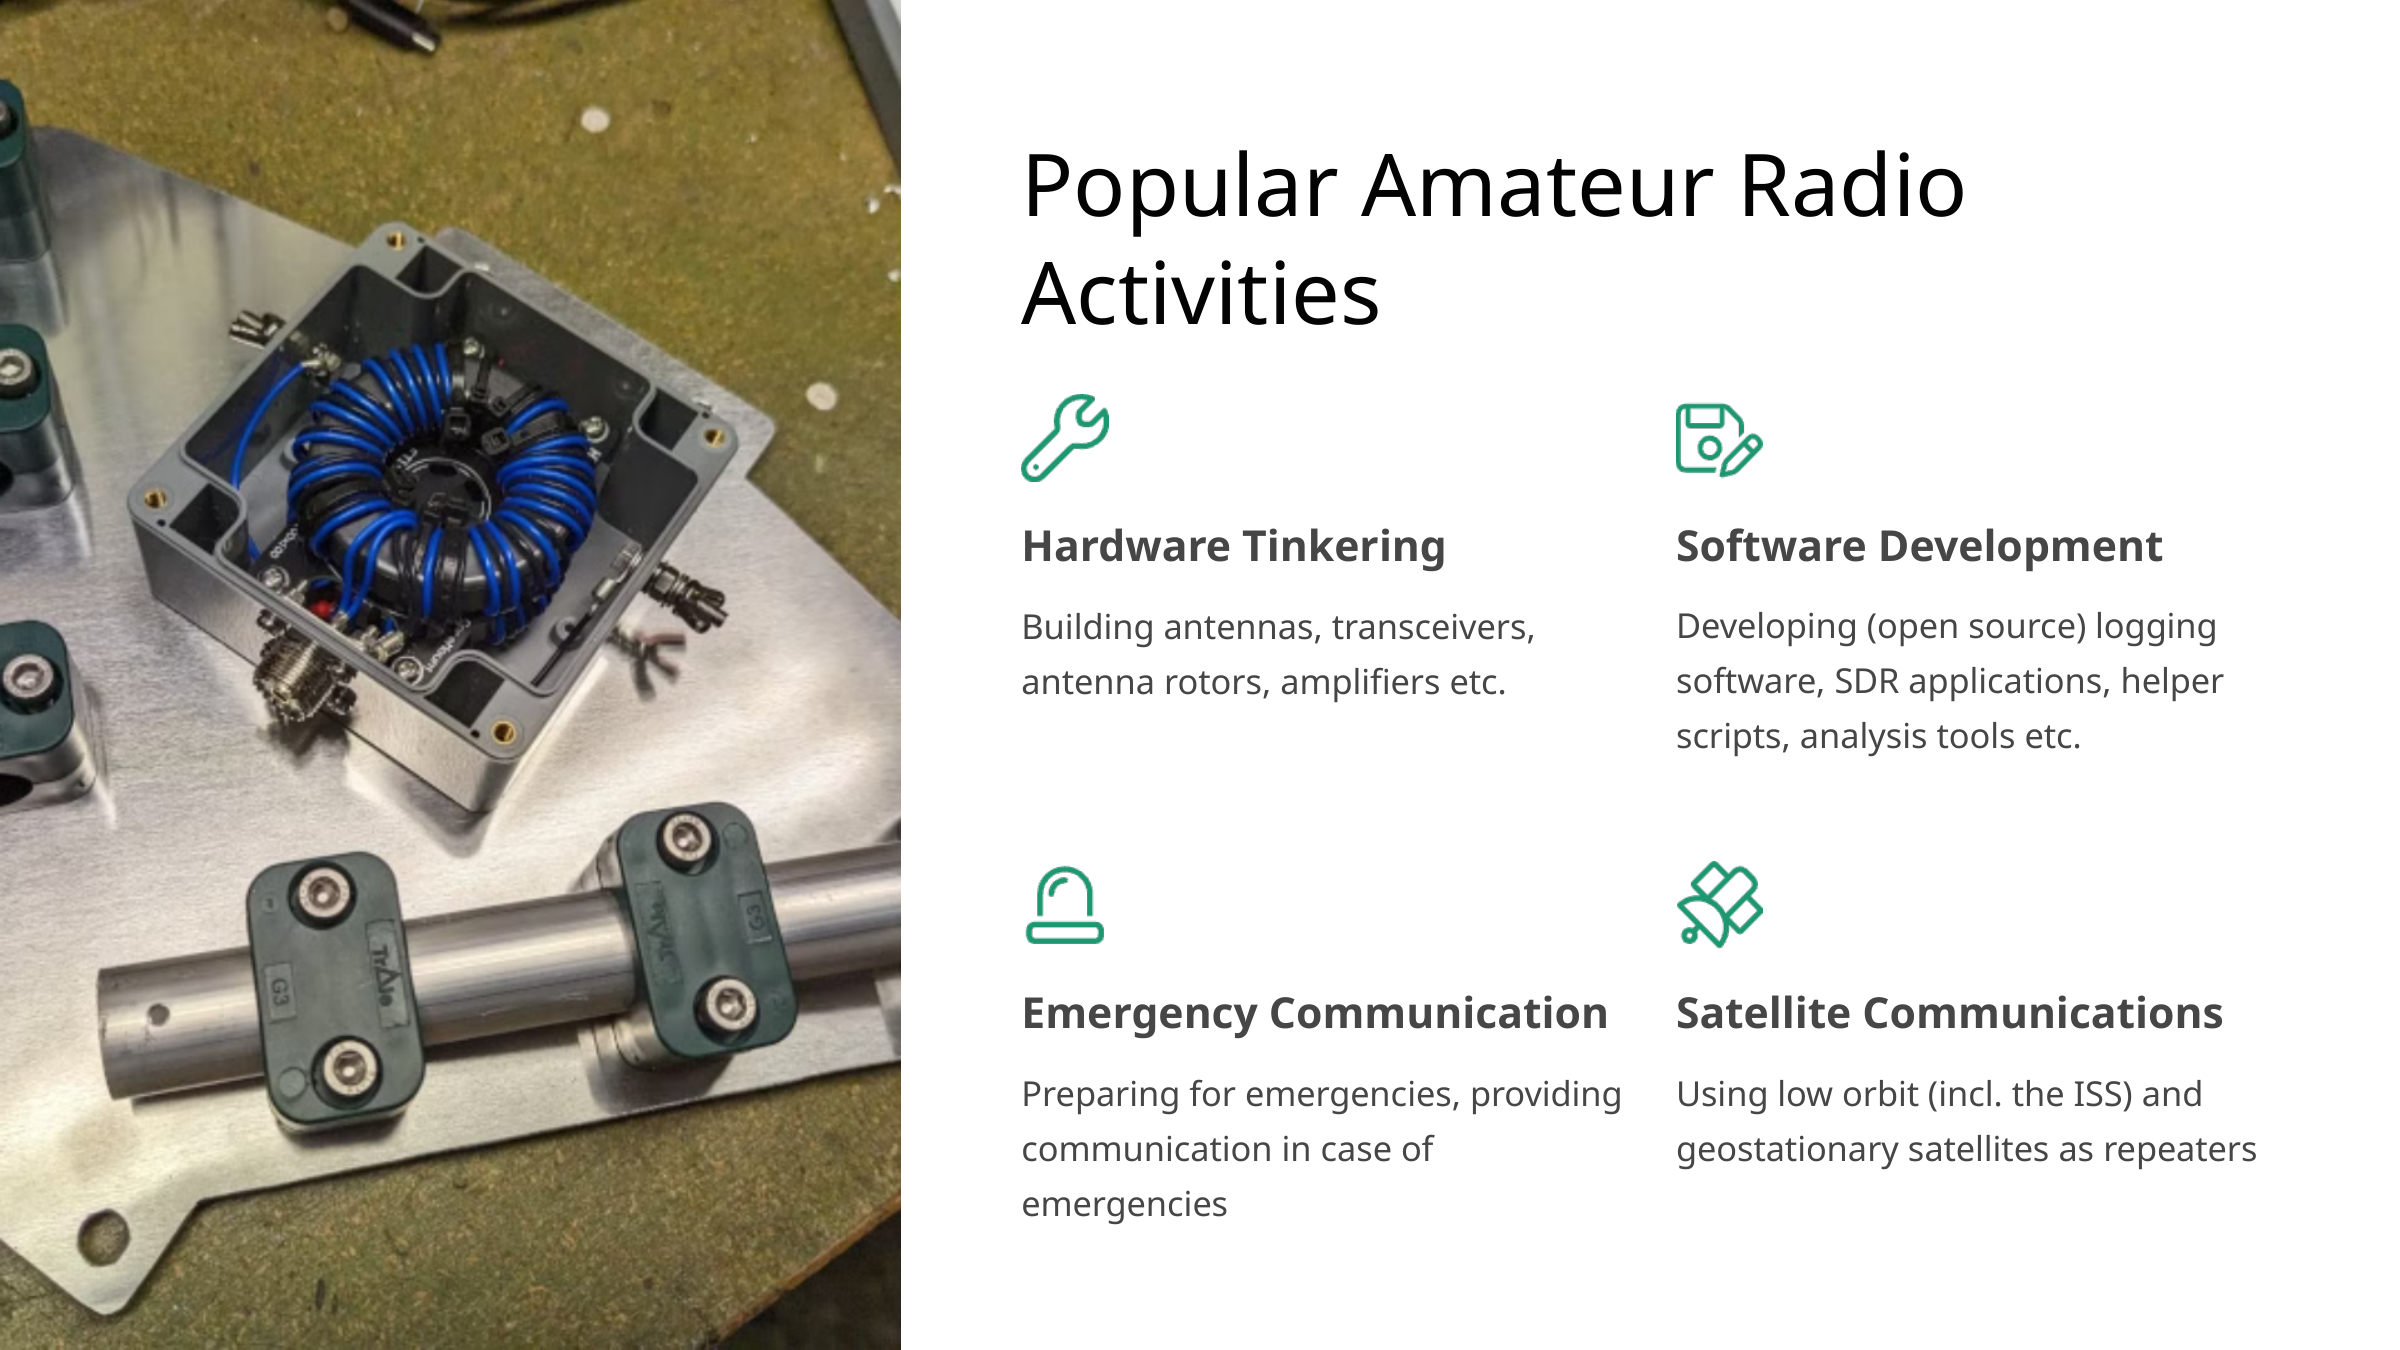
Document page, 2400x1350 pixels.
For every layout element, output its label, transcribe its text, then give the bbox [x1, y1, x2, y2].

text_box Emergency Communication [1021, 983, 1602, 1037]
text_box Preparing for emergencies, providing communication in case of emergencies [1021, 1058, 1624, 1225]
picture [1676, 861, 1763, 949]
text_box Building antennas, transceivers, antenna rotors, amplifiers etc. [1021, 591, 1624, 702]
text_box Hardware Tinkering [1021, 516, 1455, 570]
text_box Developing (open source) logging software, SDR applications, helper scripts, analysis tools etc. [1676, 590, 2279, 756]
picture [1676, 394, 1763, 482]
picture [1021, 394, 1109, 482]
text_box Software Development [1676, 516, 2153, 570]
text_box Popular Amateur Radio Activities [1021, 125, 2279, 342]
picture [0, 0, 901, 1350]
picture [1021, 861, 1109, 949]
text_box Using low orbit (incl. the ISS) and geostationary satellites as repeaters [1676, 1058, 2279, 1169]
text_box Satellite Communications [1676, 983, 2215, 1037]
